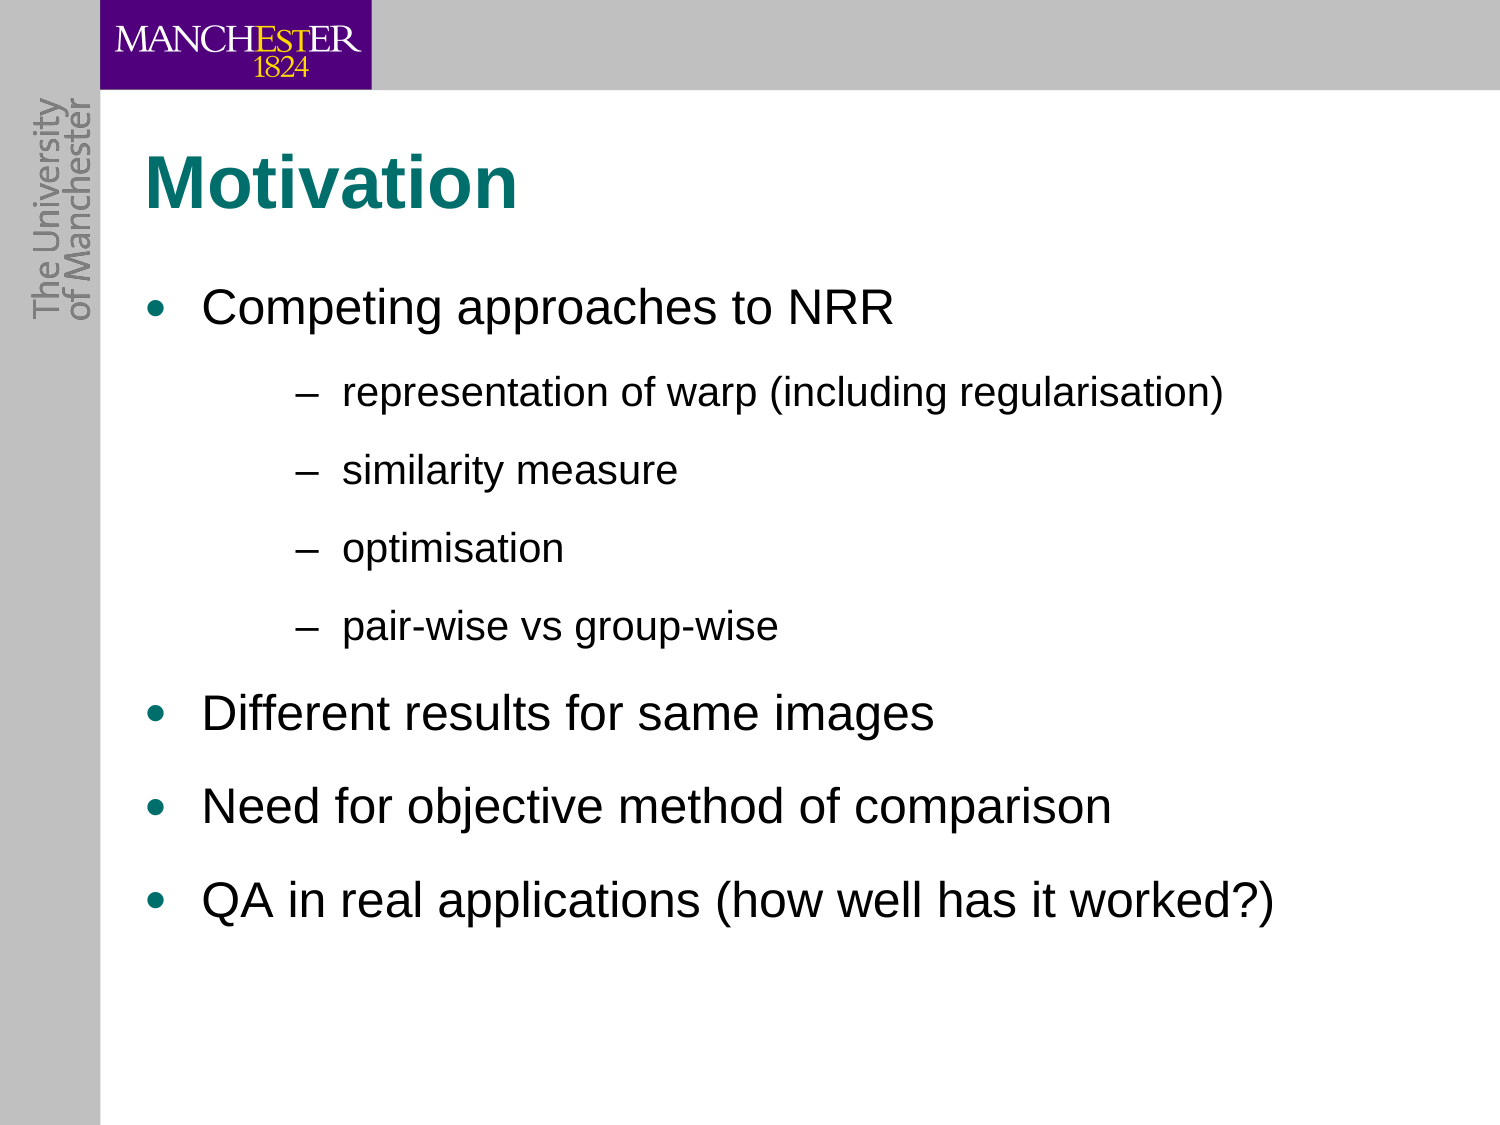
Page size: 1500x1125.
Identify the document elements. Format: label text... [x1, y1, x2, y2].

list Competing approaches to NRR representation of warp (including regularisation) similarity measure optimisation pair-wise vs group-wise Different results for same images Need for objective method of comparison QA in real applications (how well has it worked?) [130, 259, 1407, 1012]
picture [0, 0, 372, 320]
title Motivation [129, 120, 1406, 251]
